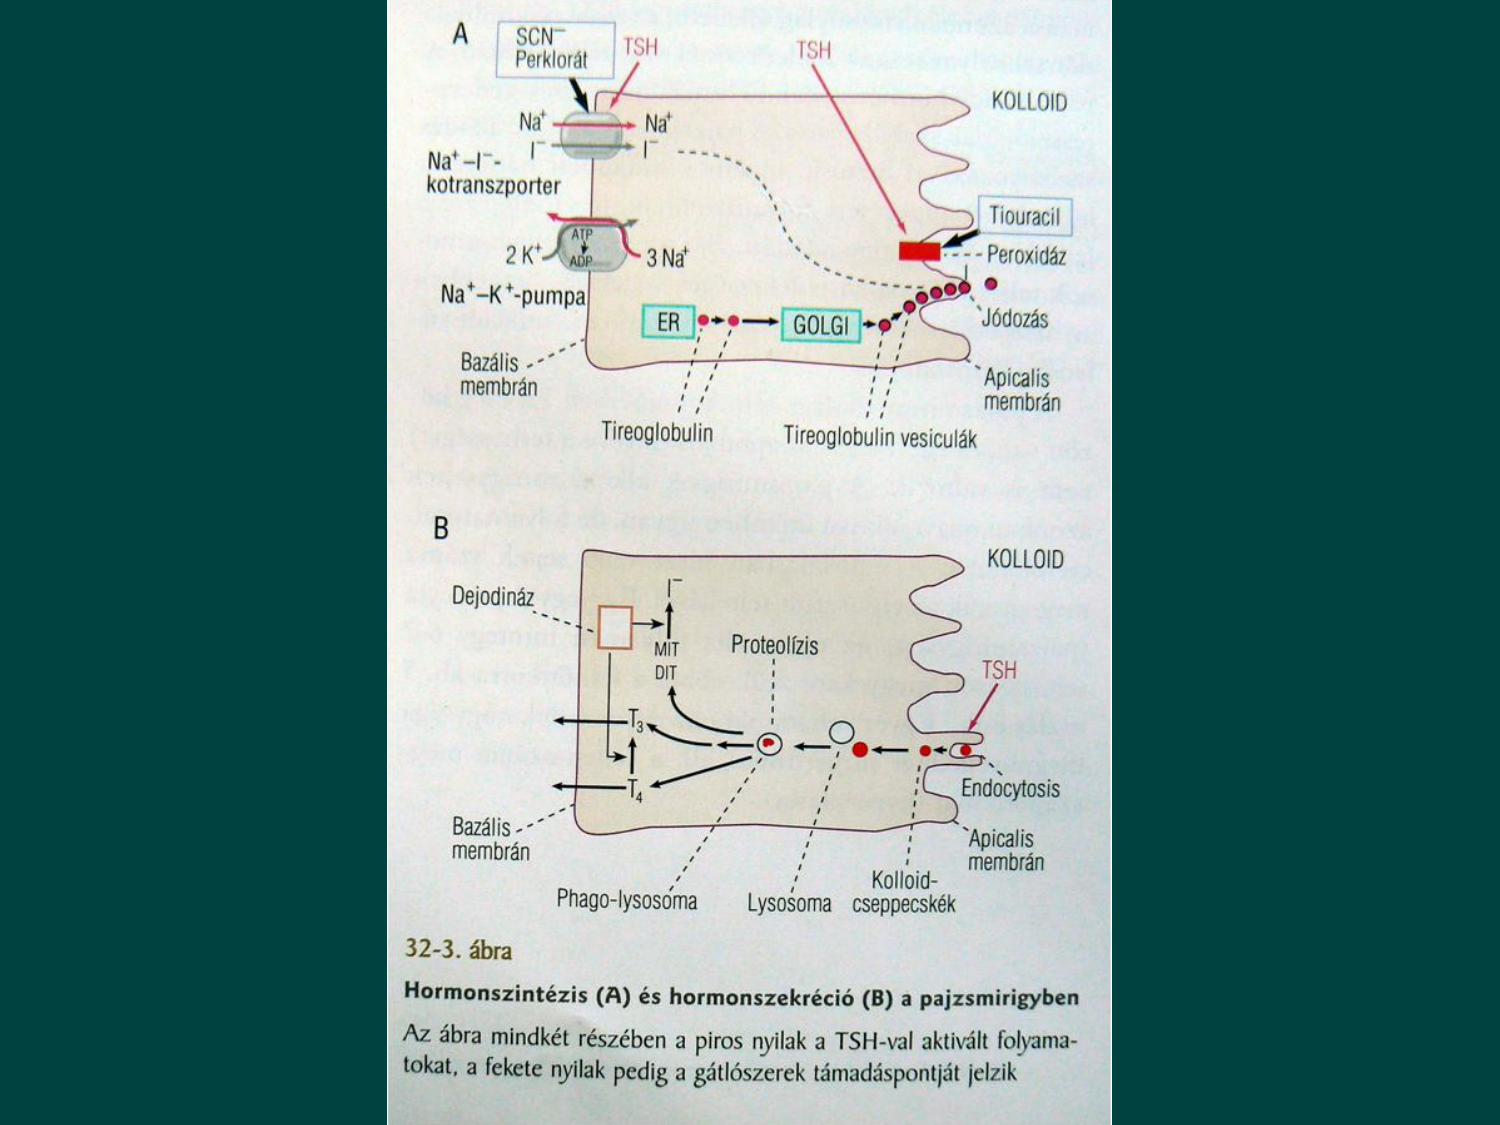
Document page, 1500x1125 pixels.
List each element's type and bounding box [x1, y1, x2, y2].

picture [387, 0, 1112, 1125]
